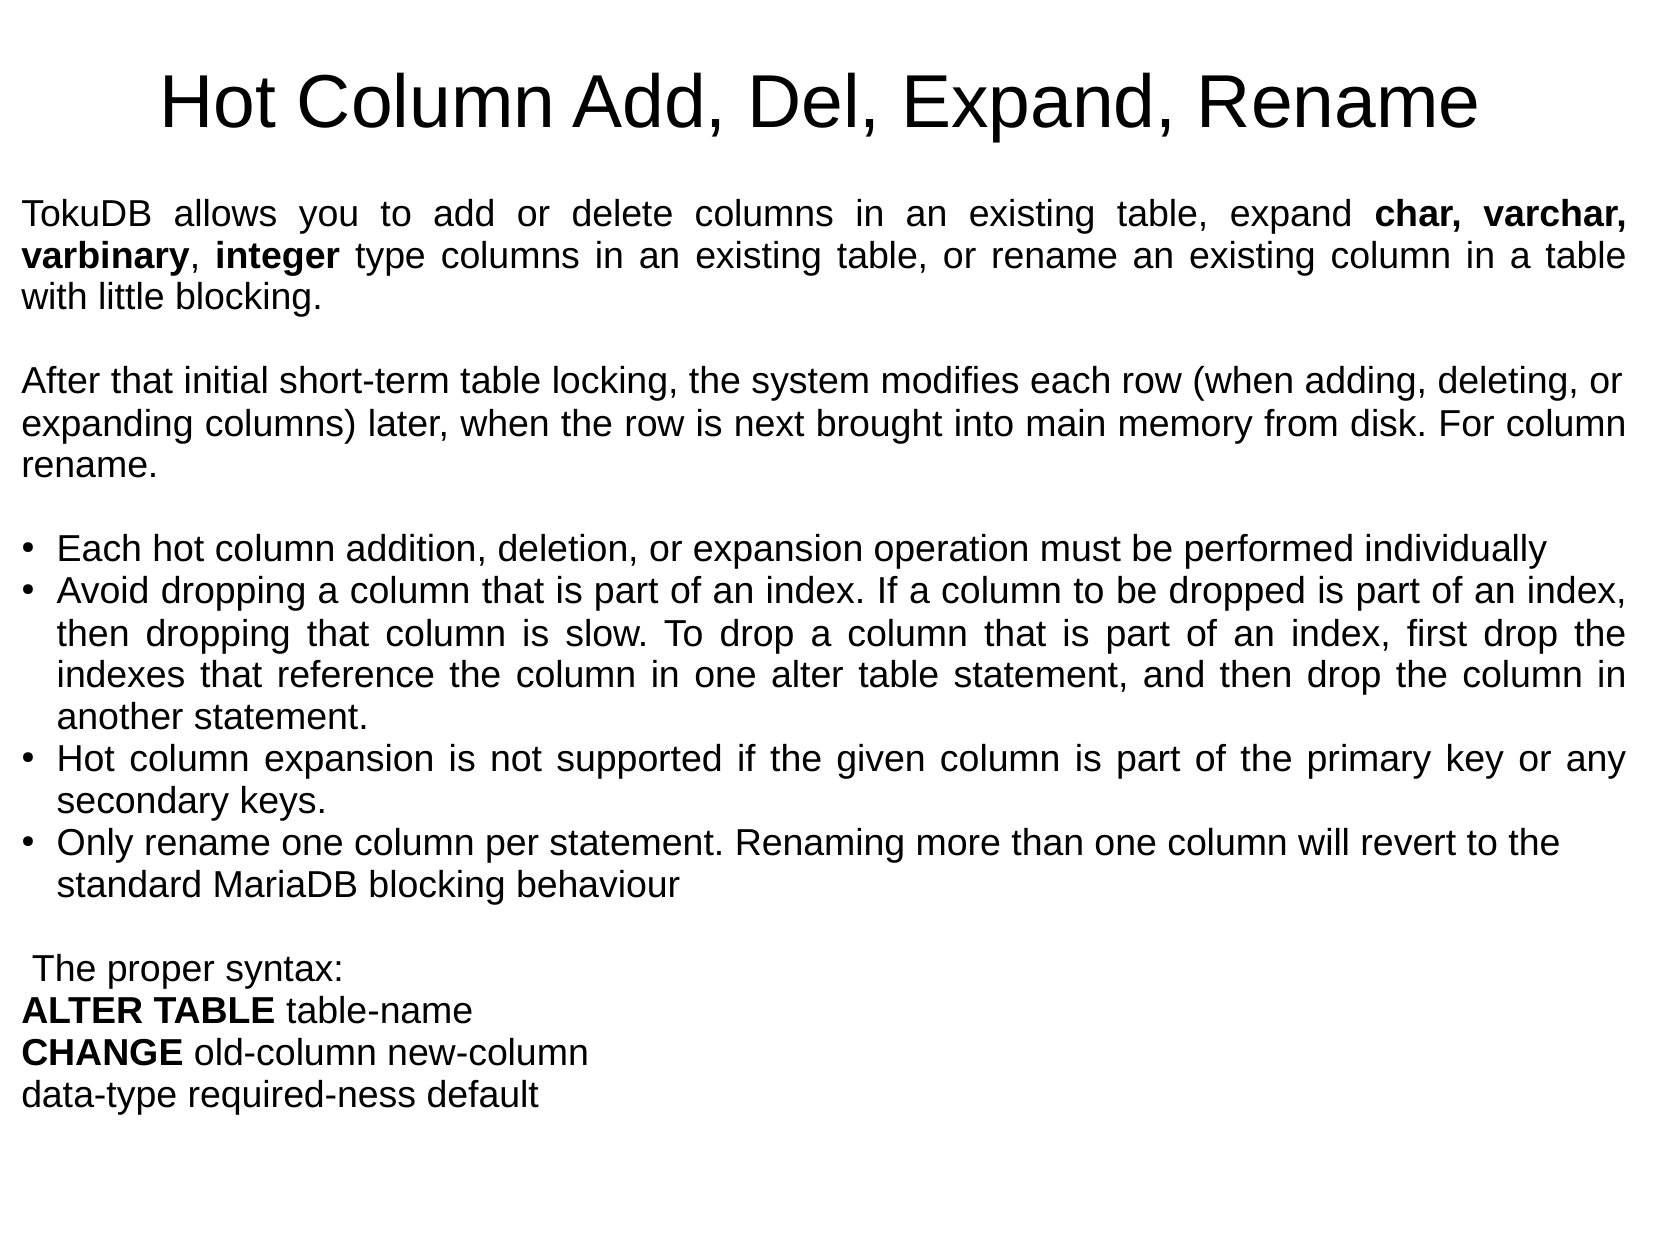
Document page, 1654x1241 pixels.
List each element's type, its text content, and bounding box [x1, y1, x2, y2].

title Hot Column Add, Del, Expand, Rename [82, 49, 1560, 154]
text_box TokuDB allows you to add or delete columns in an existing table, expand char, varchar, varbinary, integer type columns in an existing table, or rename an existing column in a table with little blocking. After that initial short-term table locking, the system modifies each row (when adding, deleting, or expanding columns) later, when the row is next brought into main memory from disk. For column rename. Each hot column addition, deletion, or expansion operation must be performed individually Avoid dropping a column that is part of an index. If a column to be dropped is part of an index, then dropping that column is slow. To drop a column that is part of an index, first drop the indexes that reference the column in one alter table statement, and then drop the column in another statement. Hot column expansion is not supported if the given column is part of the primary key or any secondary keys. Only rename one column per statement. Renaming more than one column will revert to the standard MariaDB blocking behaviour The proper syntax: ALTER TABLE table-name CHANGE old-column new-column data-type required-ness default [6, 184, 1642, 1229]
